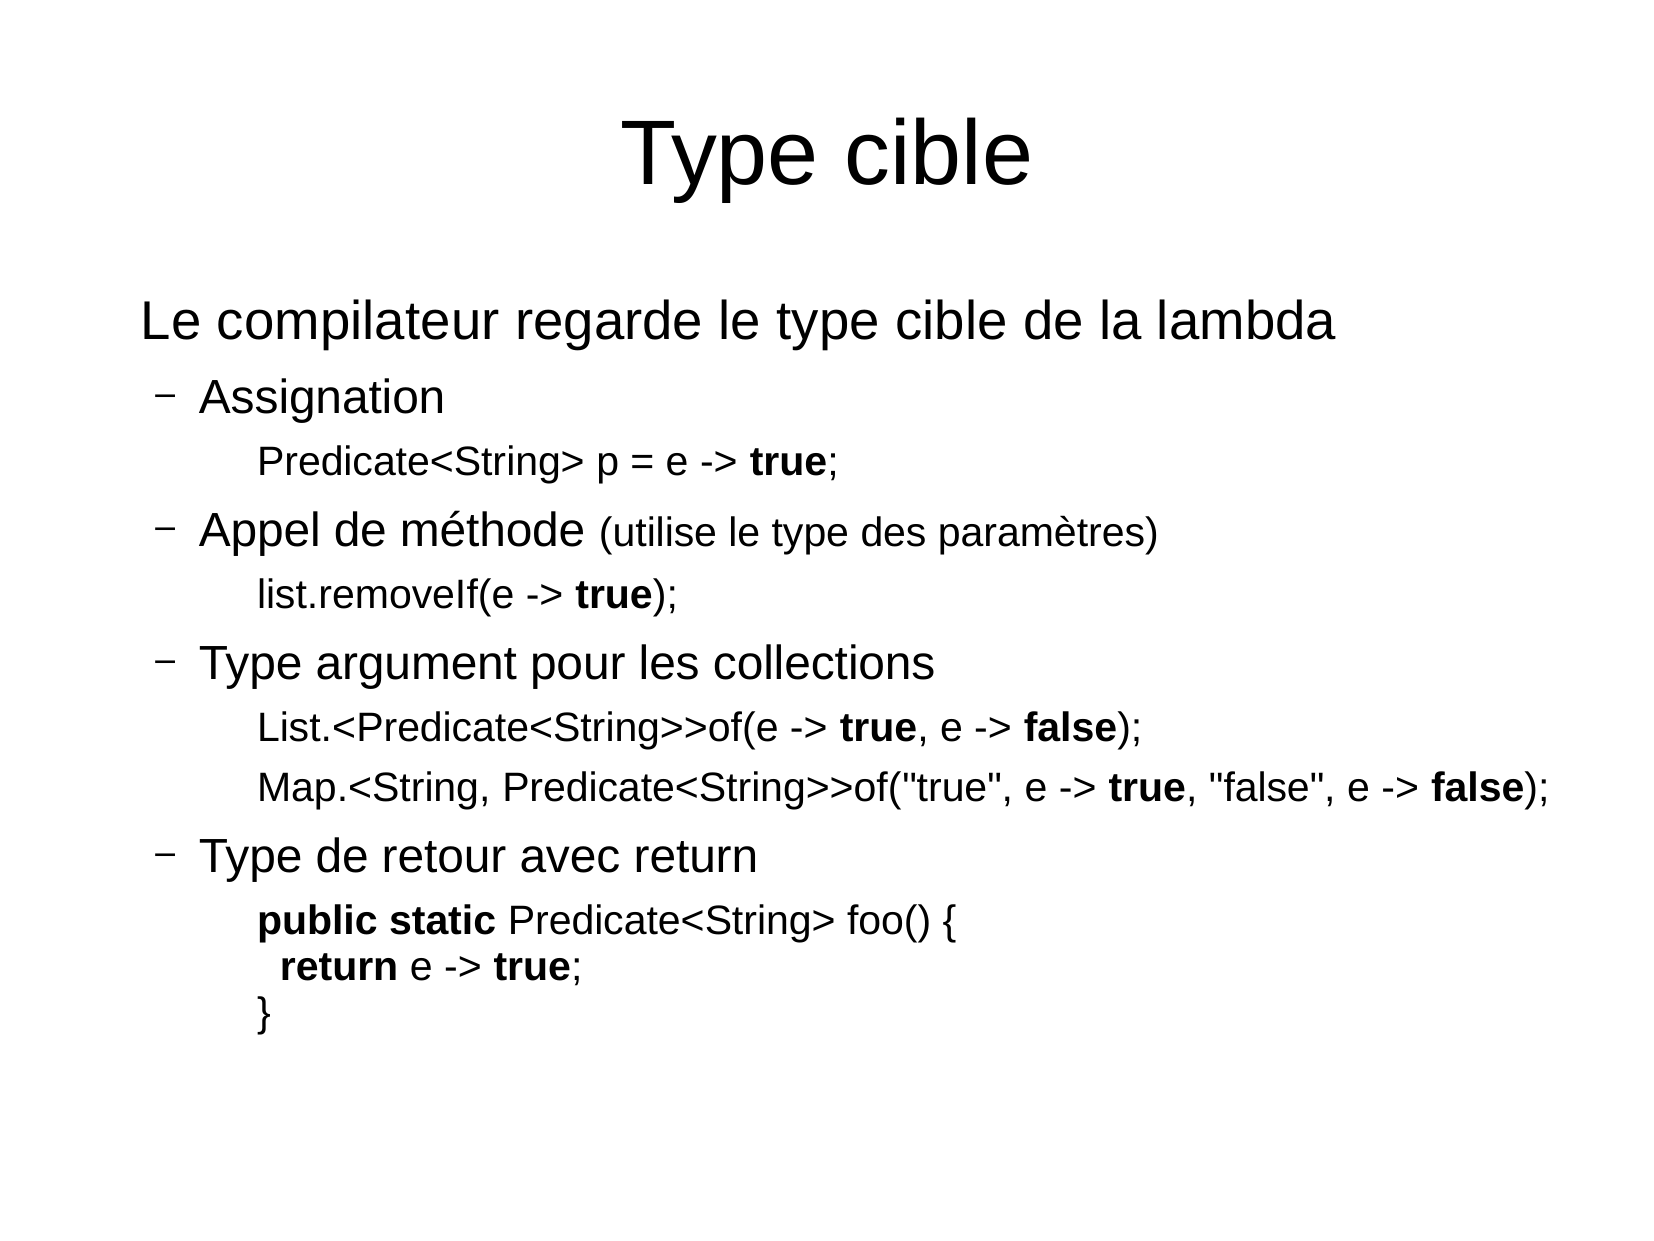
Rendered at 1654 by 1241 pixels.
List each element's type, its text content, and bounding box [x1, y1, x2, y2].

title Type cible [82, 49, 1571, 257]
list Le compilateur regarde le type cible de la lambda Assignation Predicate<String> p = e -> true; Appel de méthode (utilise le type des paramètres) list.removeIf(e -> true); Type argument pour les collections List.<Predicate<String>>of(e -> true, e -> false); Map.<String, Predicate<String>>of("true", e -> true, "false", e -> false); Type de retour avec return public static Predicate<String> foo() { return e -> true; } [82, 290, 1571, 1051]
